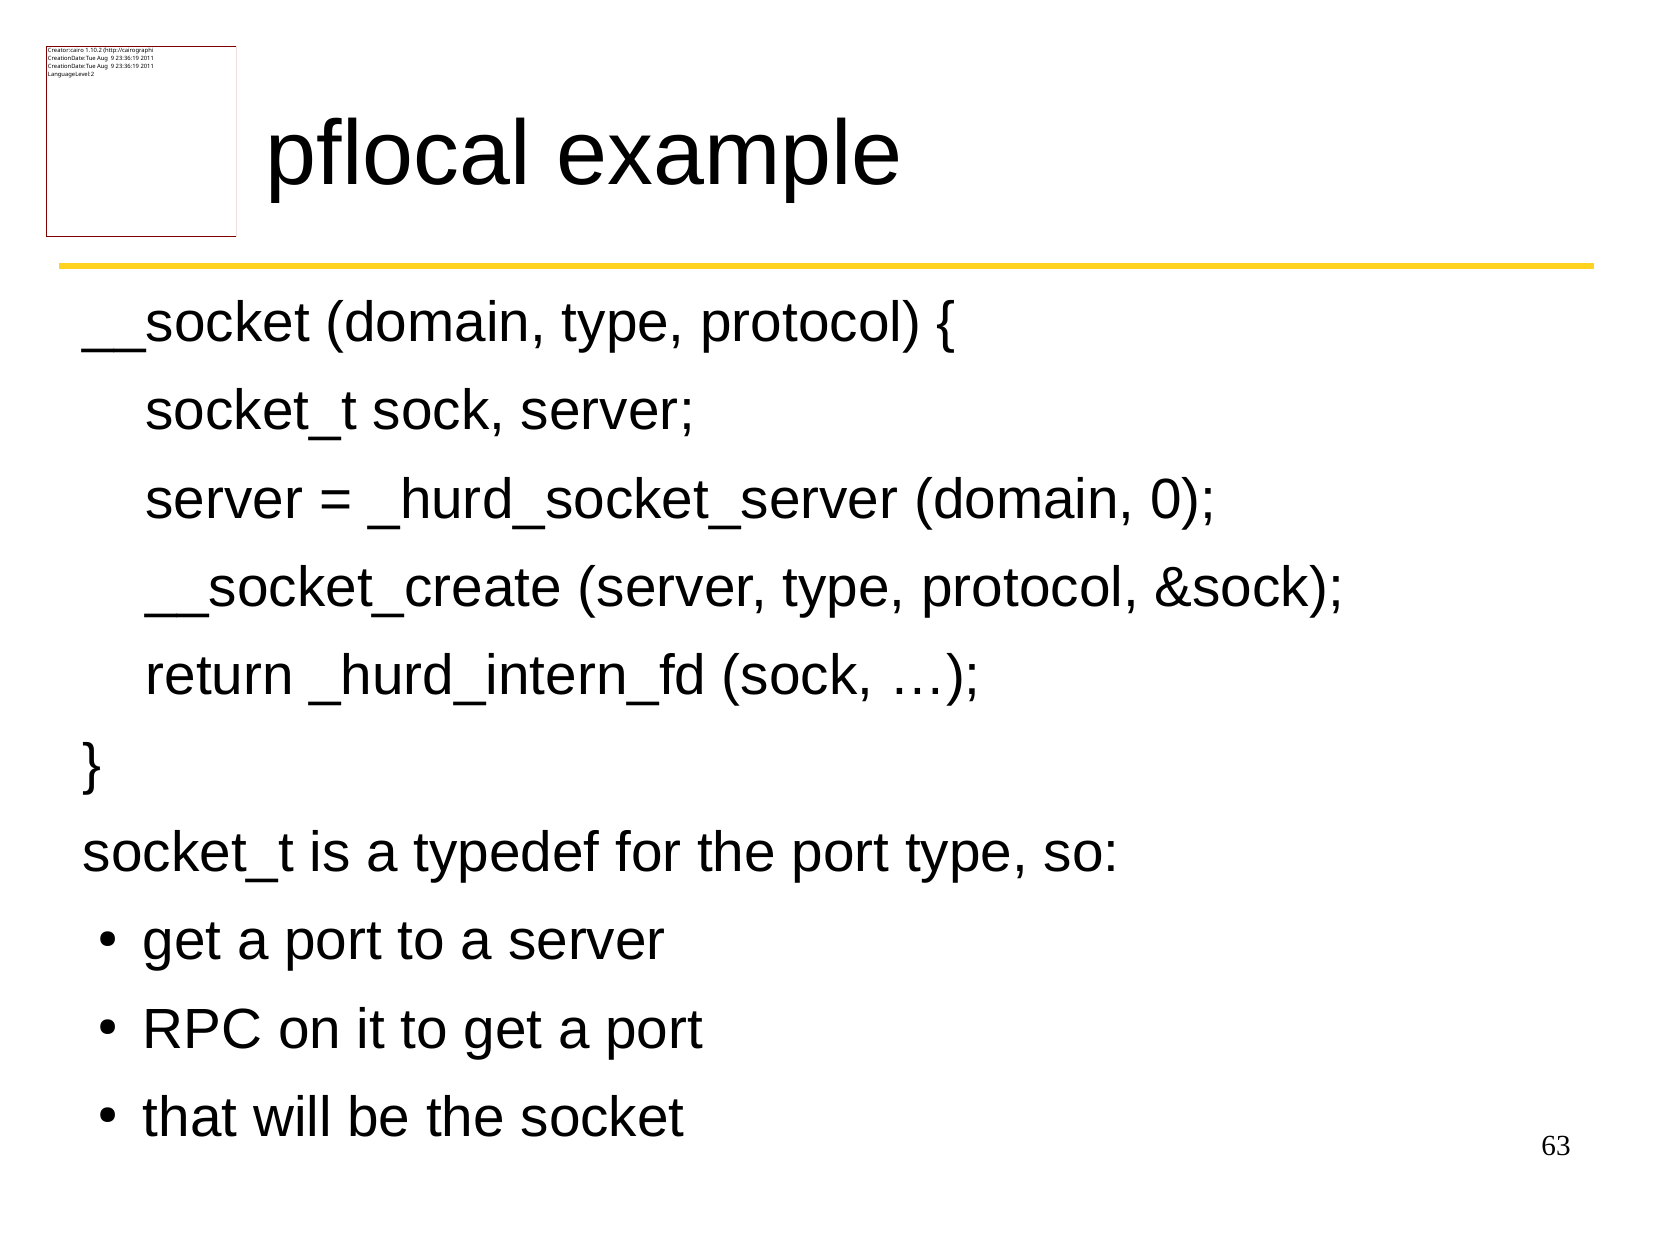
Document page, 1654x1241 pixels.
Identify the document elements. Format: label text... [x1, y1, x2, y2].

list __socket (domain, type, protocol) { socket_t sock, server; server = _hurd_socket_server (domain, 0); __socket_create (server, type, protocol, &sock); return _hurd_intern_fd (sock, …); } socket_t is a typedef for the port type, so: get a port to a server RPC on it to get a port that will be the socket [82, 290, 1571, 1152]
title pflocal example [265, 49, 1571, 257]
